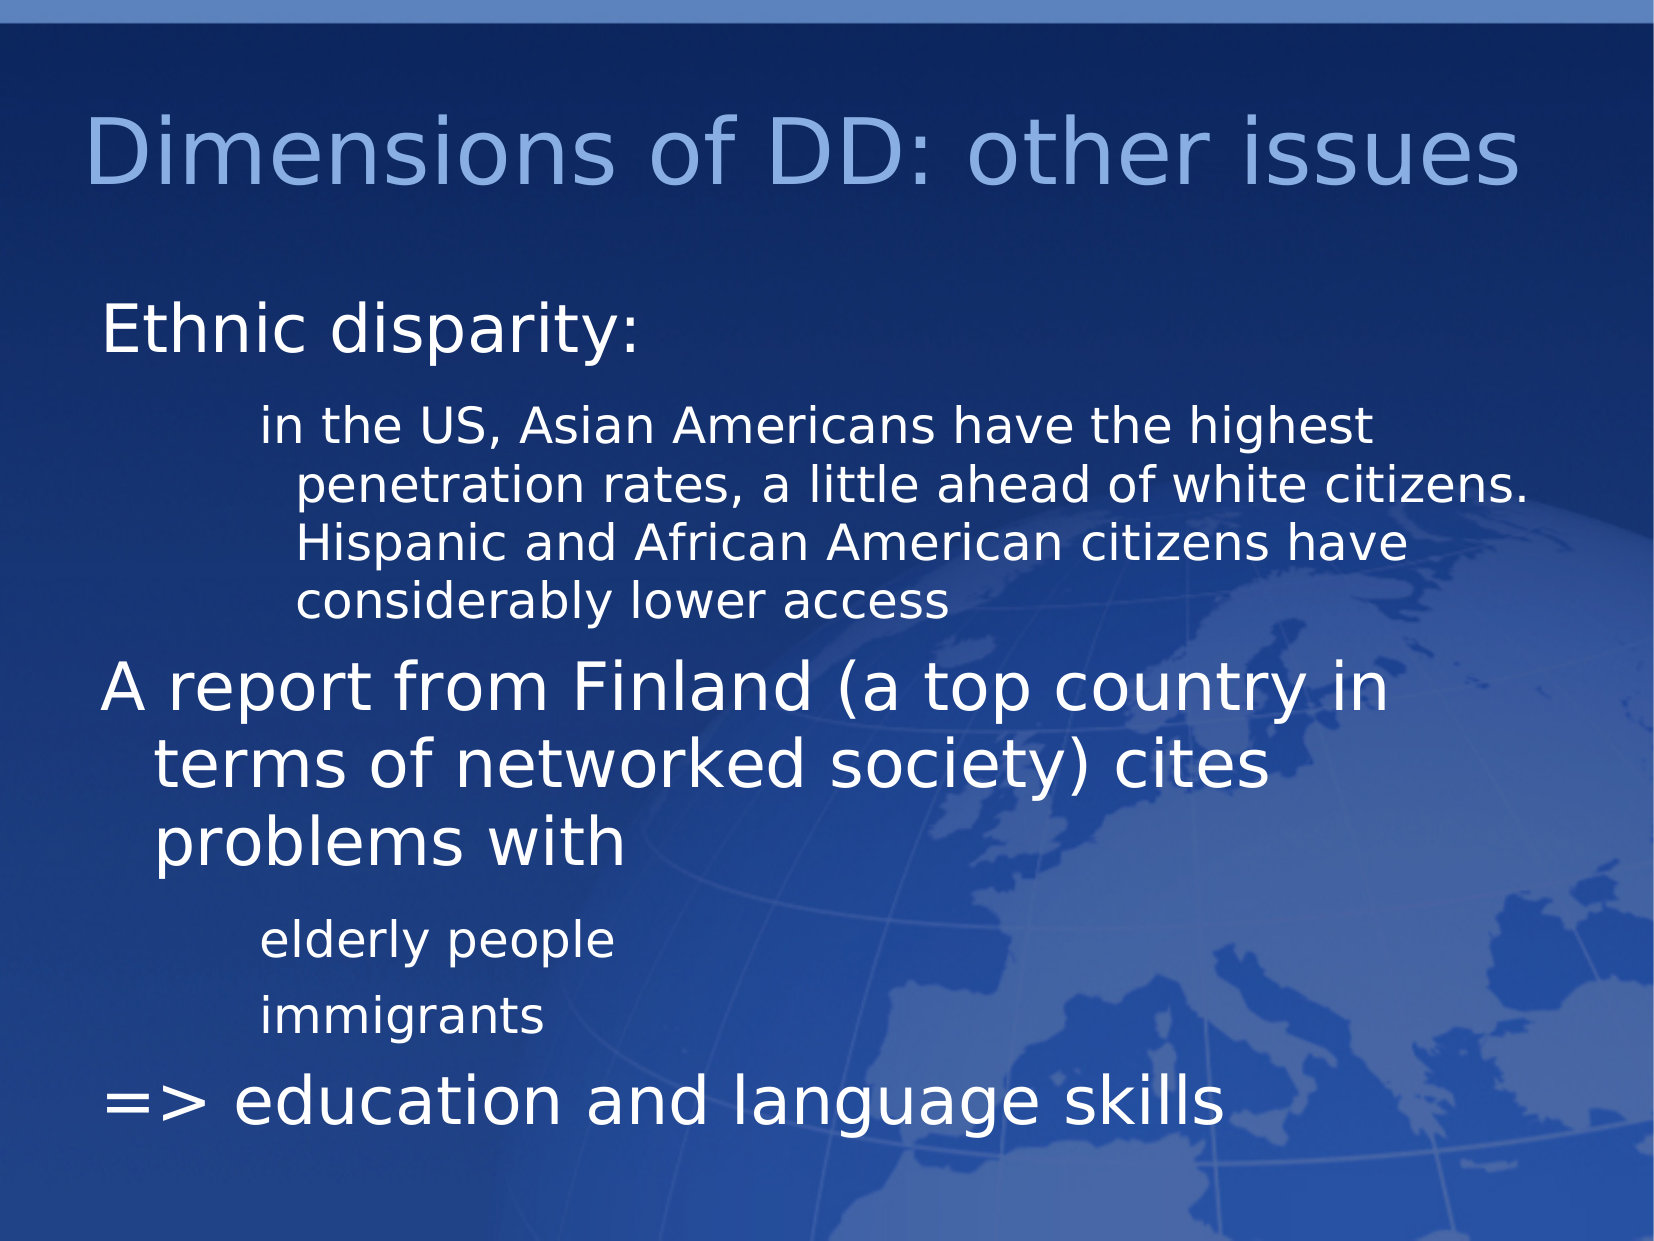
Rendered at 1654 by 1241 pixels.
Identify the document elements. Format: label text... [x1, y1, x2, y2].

list Ethnic disparity: in the US, Asian Americans have the highest penetration rates, a little ahead of white citizens. Hispanic and African American citizens have considerably lower access A report from Finland (a top country in terms of networked society) cites problems with elderly people immigrants => education and language skills [82, 290, 1571, 1141]
picture [0, 0, 1654, 1241]
title Dimensions of DD: other issues [82, 56, 1571, 250]
